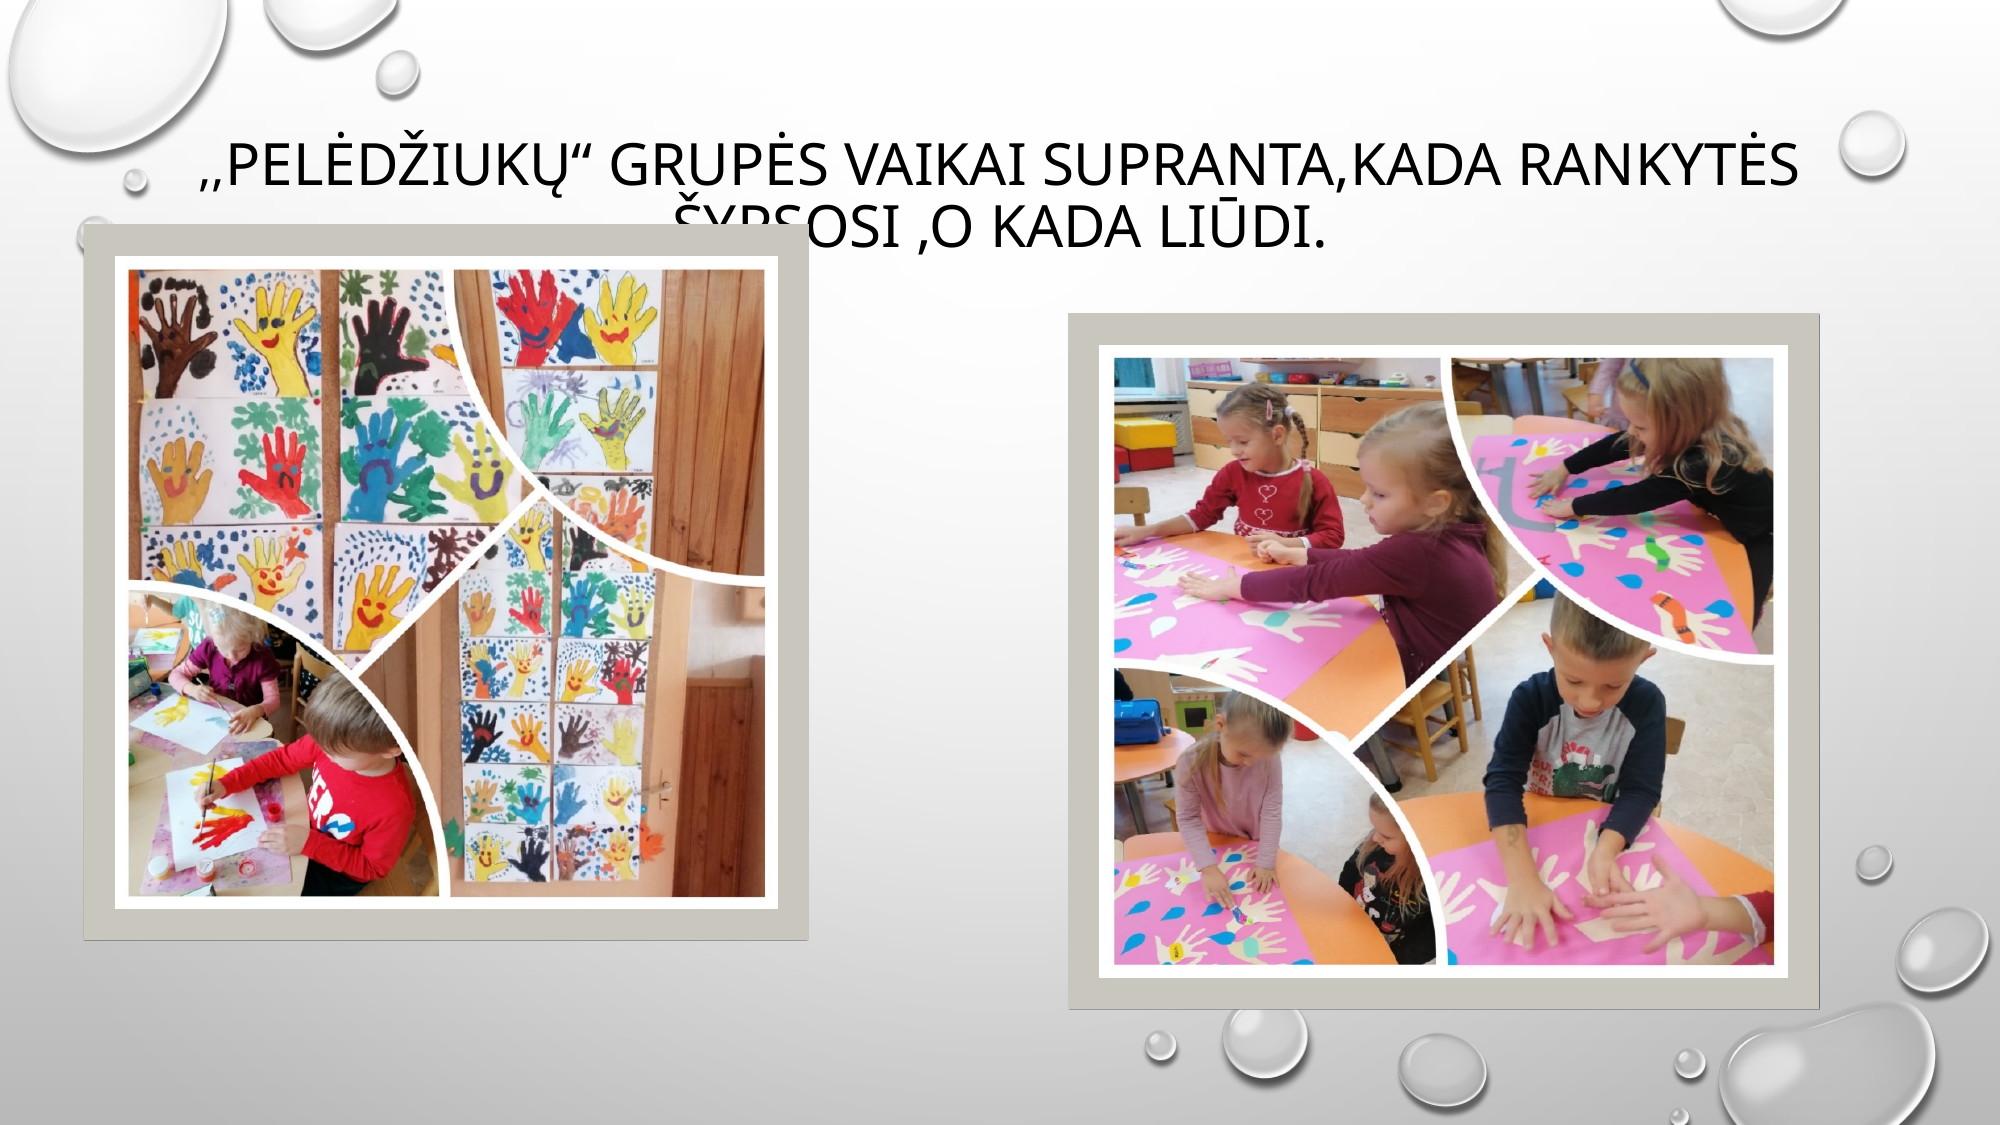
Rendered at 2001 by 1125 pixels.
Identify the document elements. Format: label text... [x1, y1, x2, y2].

picture [1099, 344, 1788, 979]
picture [114, 255, 778, 910]
title ,,PELĖDŽIUKŲ“ GRUPĖS VAIKAI SUPRANTA,KADA RANKYTĖS ŠYPSOSI ,O KADA LIŪDI. [149, 101, 1851, 364]
